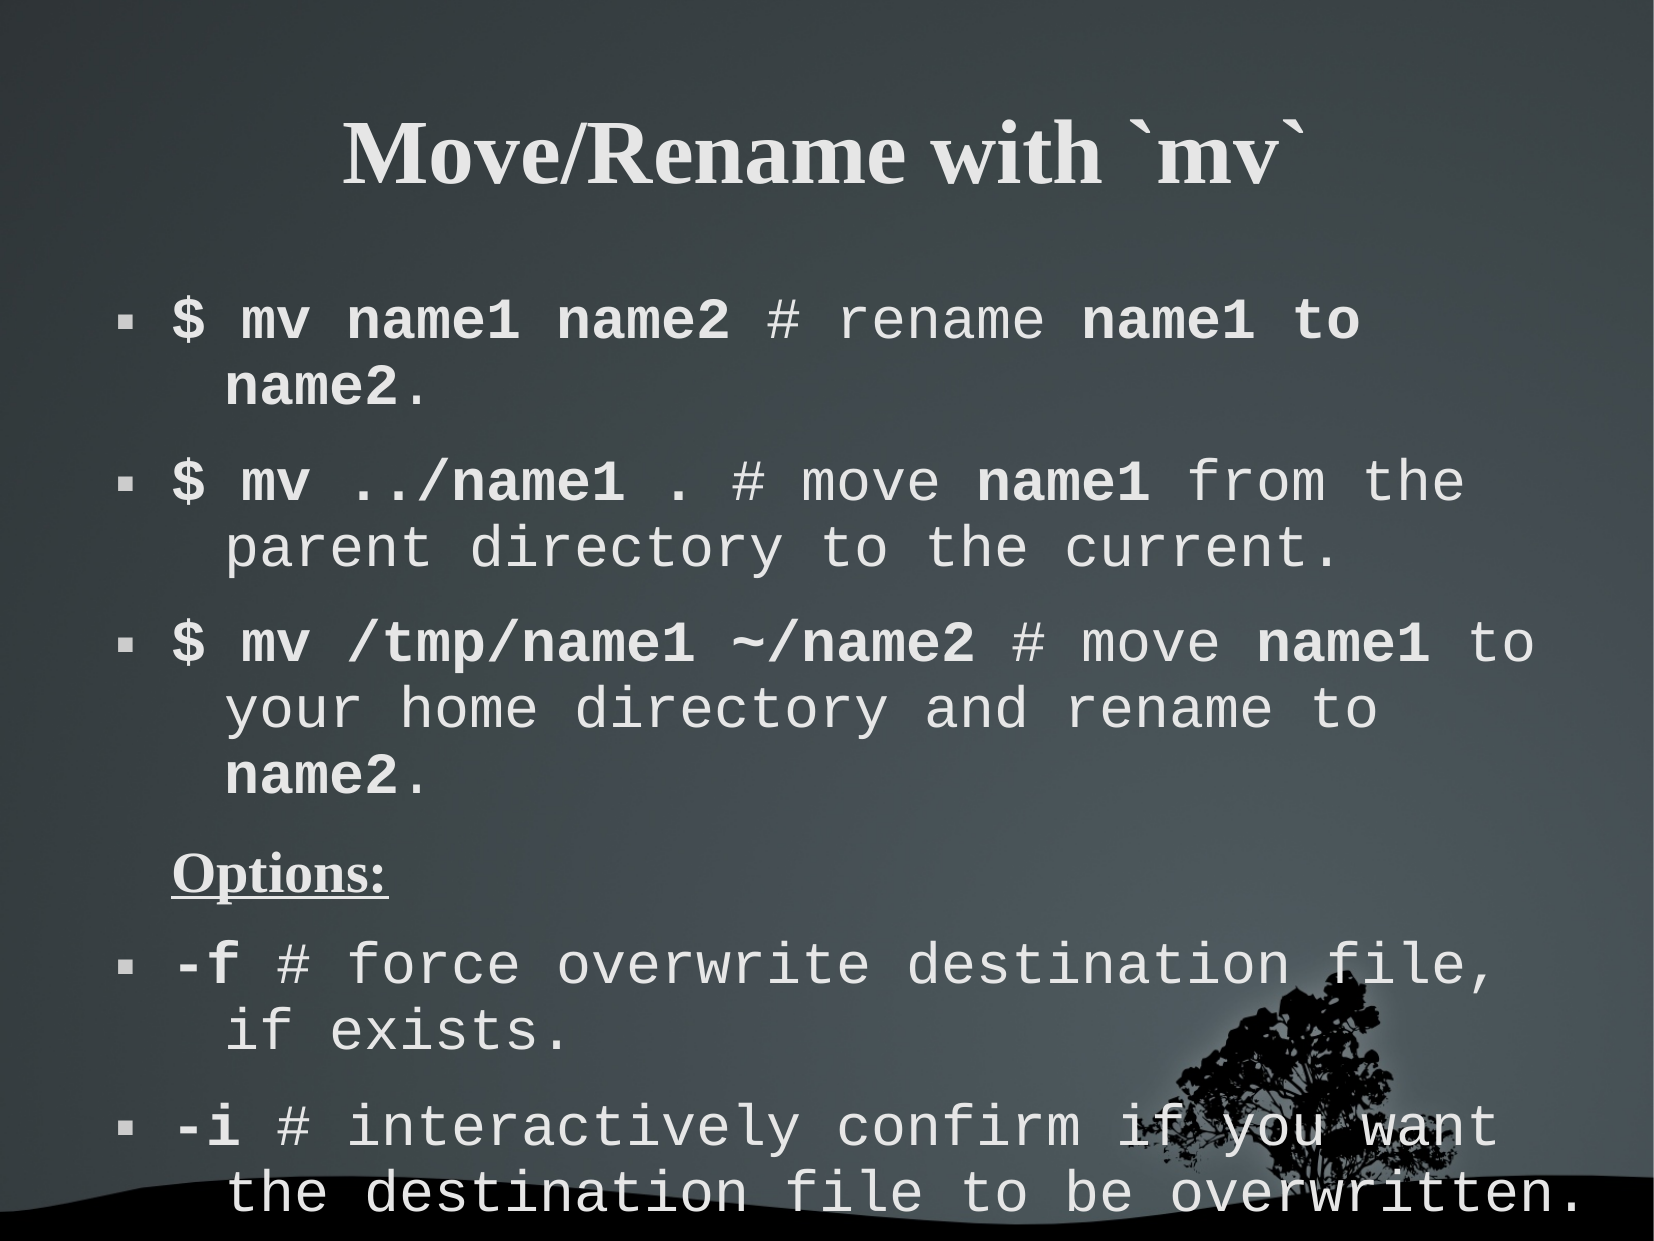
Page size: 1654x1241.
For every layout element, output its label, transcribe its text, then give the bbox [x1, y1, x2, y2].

list $ mv name1 name2 # rename name1 to name2. $ mv ../name1 . # move name1 from the parent directory to the current. $ mv /tmp/name1 ~/name2 # move name1 to your home directory and rename to name2. Options: -f # force overwrite destination file, if exists. -i # interactively confirm if you want the destination file to be overwritten. [82, 290, 1591, 1241]
picture [0, 0, 1654, 1241]
title Move/Rename with `mv` [82, 49, 1571, 257]
